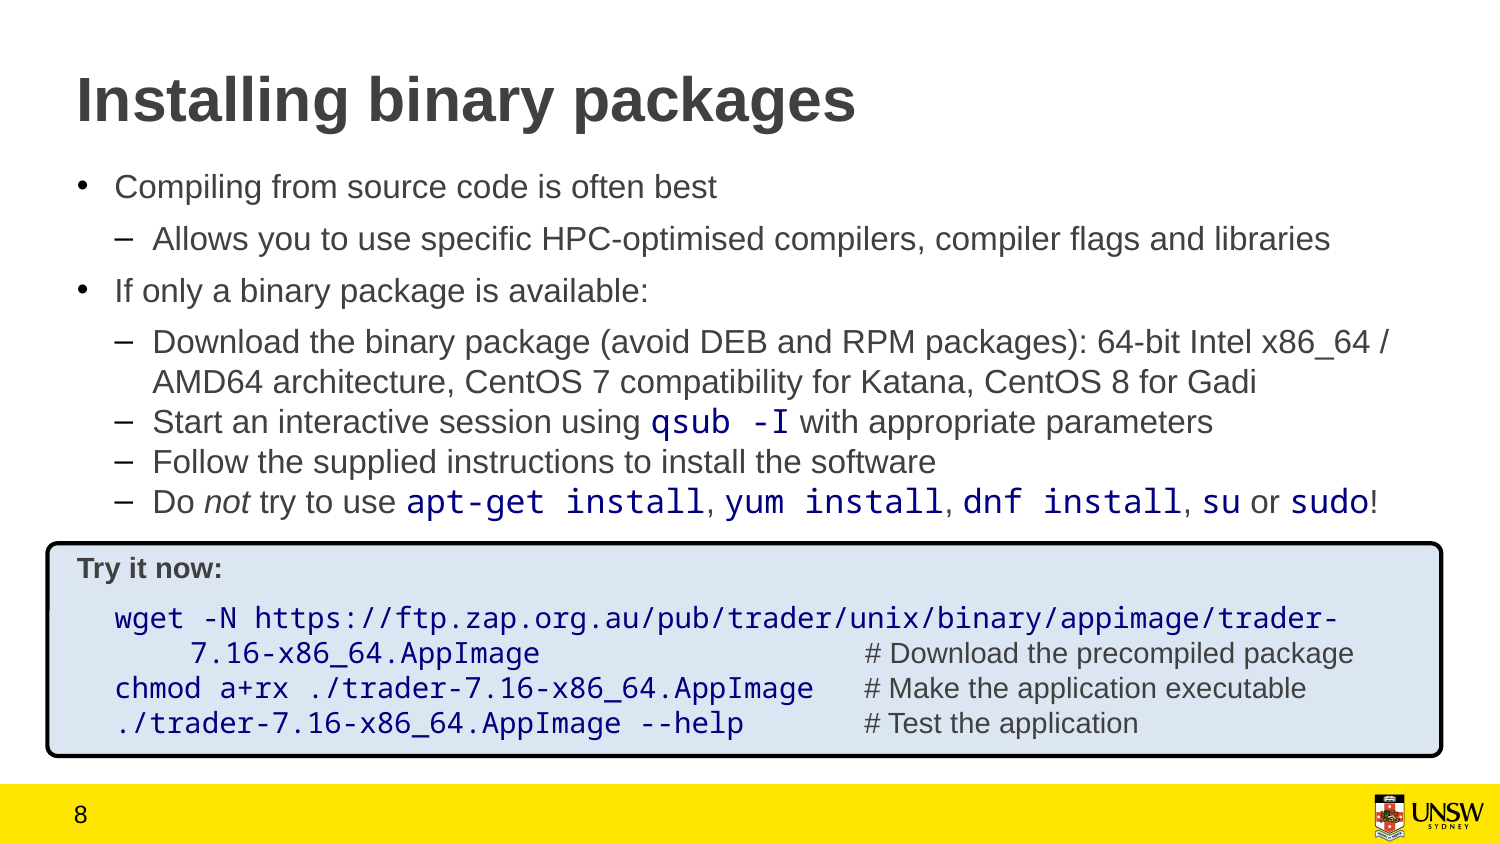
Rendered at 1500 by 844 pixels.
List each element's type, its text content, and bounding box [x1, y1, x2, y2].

picture [0, 784, 1500, 844]
text_box [1424, 543, 1442, 756]
text_box <number> [59, 791, 219, 839]
list Compiling from source code is often best Allows you to use specific HPC-optimised compilers, compiler flags and libraries If only a binary package is available: Download the binary package (avoid DEB and RPM packages): 64-bit Intel x86_64 / AMD64 architecture, CentOS 7 compatibility for Katana, CentOS 8 for Gadi Start an interactive session using qsub -I with appropriate parameters Follow the supplied instructions to install the software Do not try to use apt-get install, yum install, dnf install, su or sudo! Try it now: wget -N https://ftp.zap.org.au/pub/trader/unix/binary/appimage/trader-7.16-x86_64.AppImage # Download the precompiled package chmod a+rx ./trader-7.16-x86_64.AppImage # Make the application executable ./trader-7.16-x86_64.AppImage --help # Test the application [76, 165, 1424, 756]
text_box [47, 543, 76, 756]
title Installing binary packages [76, 59, 1427, 136]
